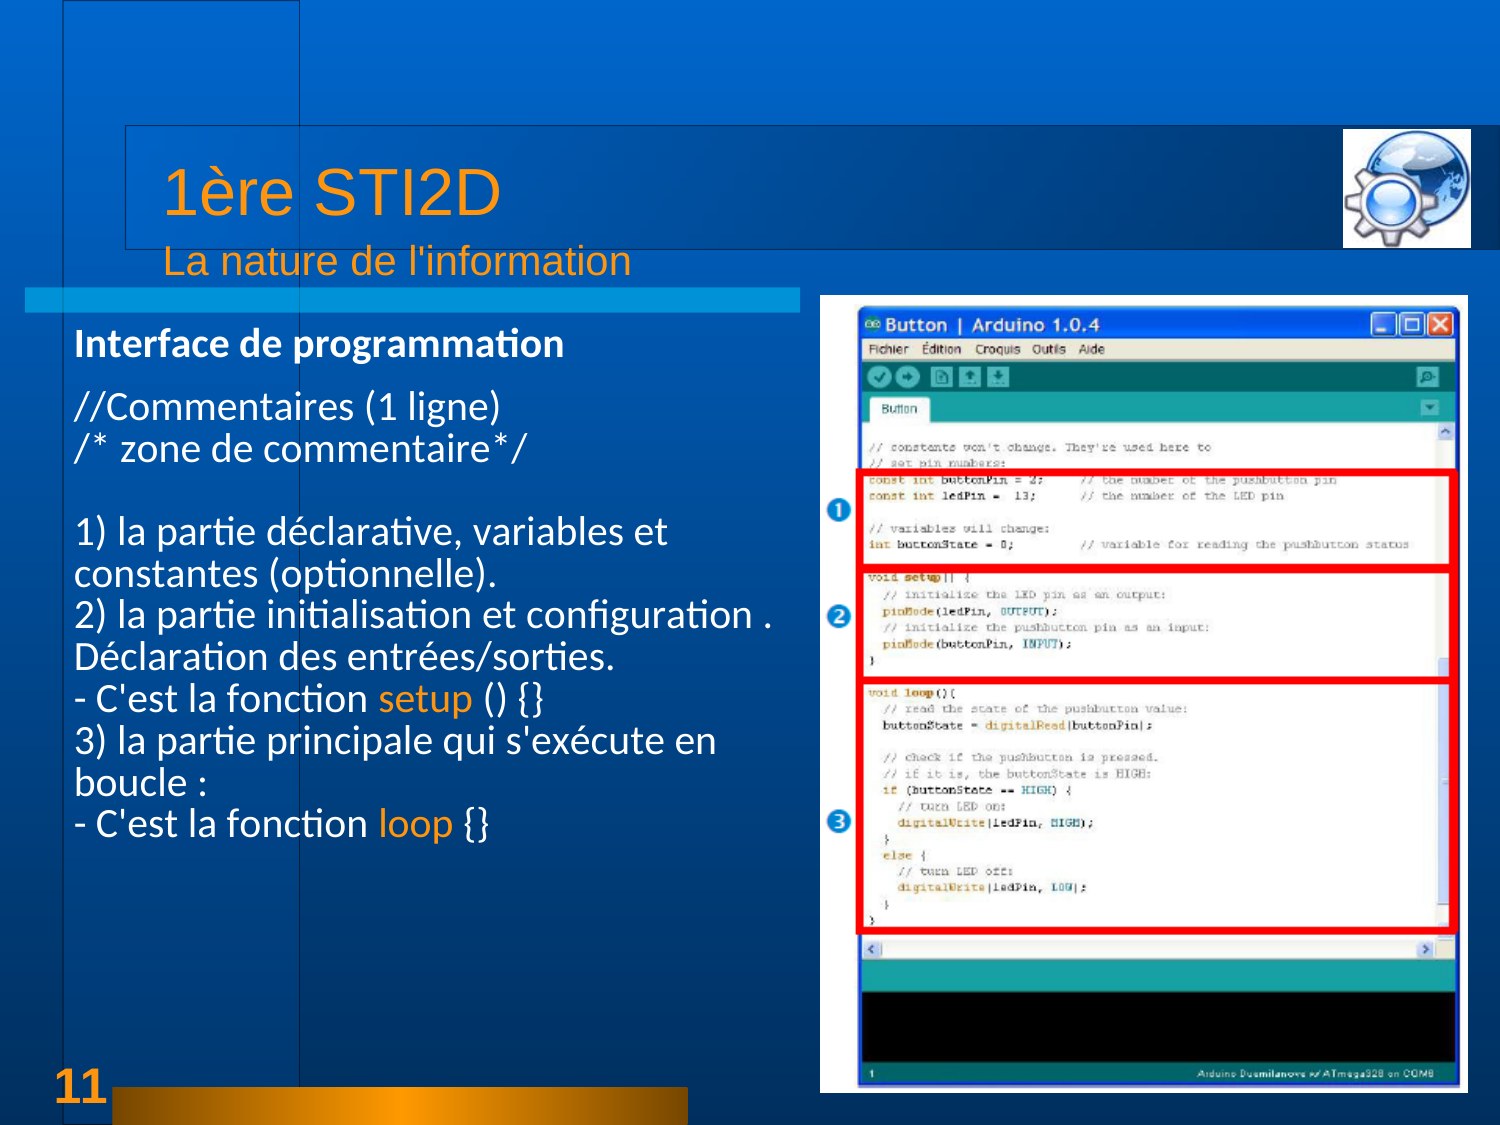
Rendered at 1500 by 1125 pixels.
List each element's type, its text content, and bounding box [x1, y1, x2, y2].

picture [820, 295, 1468, 1093]
picture [1343, 129, 1471, 248]
text_box Interface de programmation //Commentaires (1 ligne) /* zone de commentaire*/ 1) la partie déclarative, variables et constantes (optionnelle). 2) la partie initialisation et configuration . Déclaration des entrées/sorties. - C'est la fonction setup () {} 3) la partie principale qui s'exécute en boucle : - C'est la fonction loop {} [59, 319, 798, 972]
